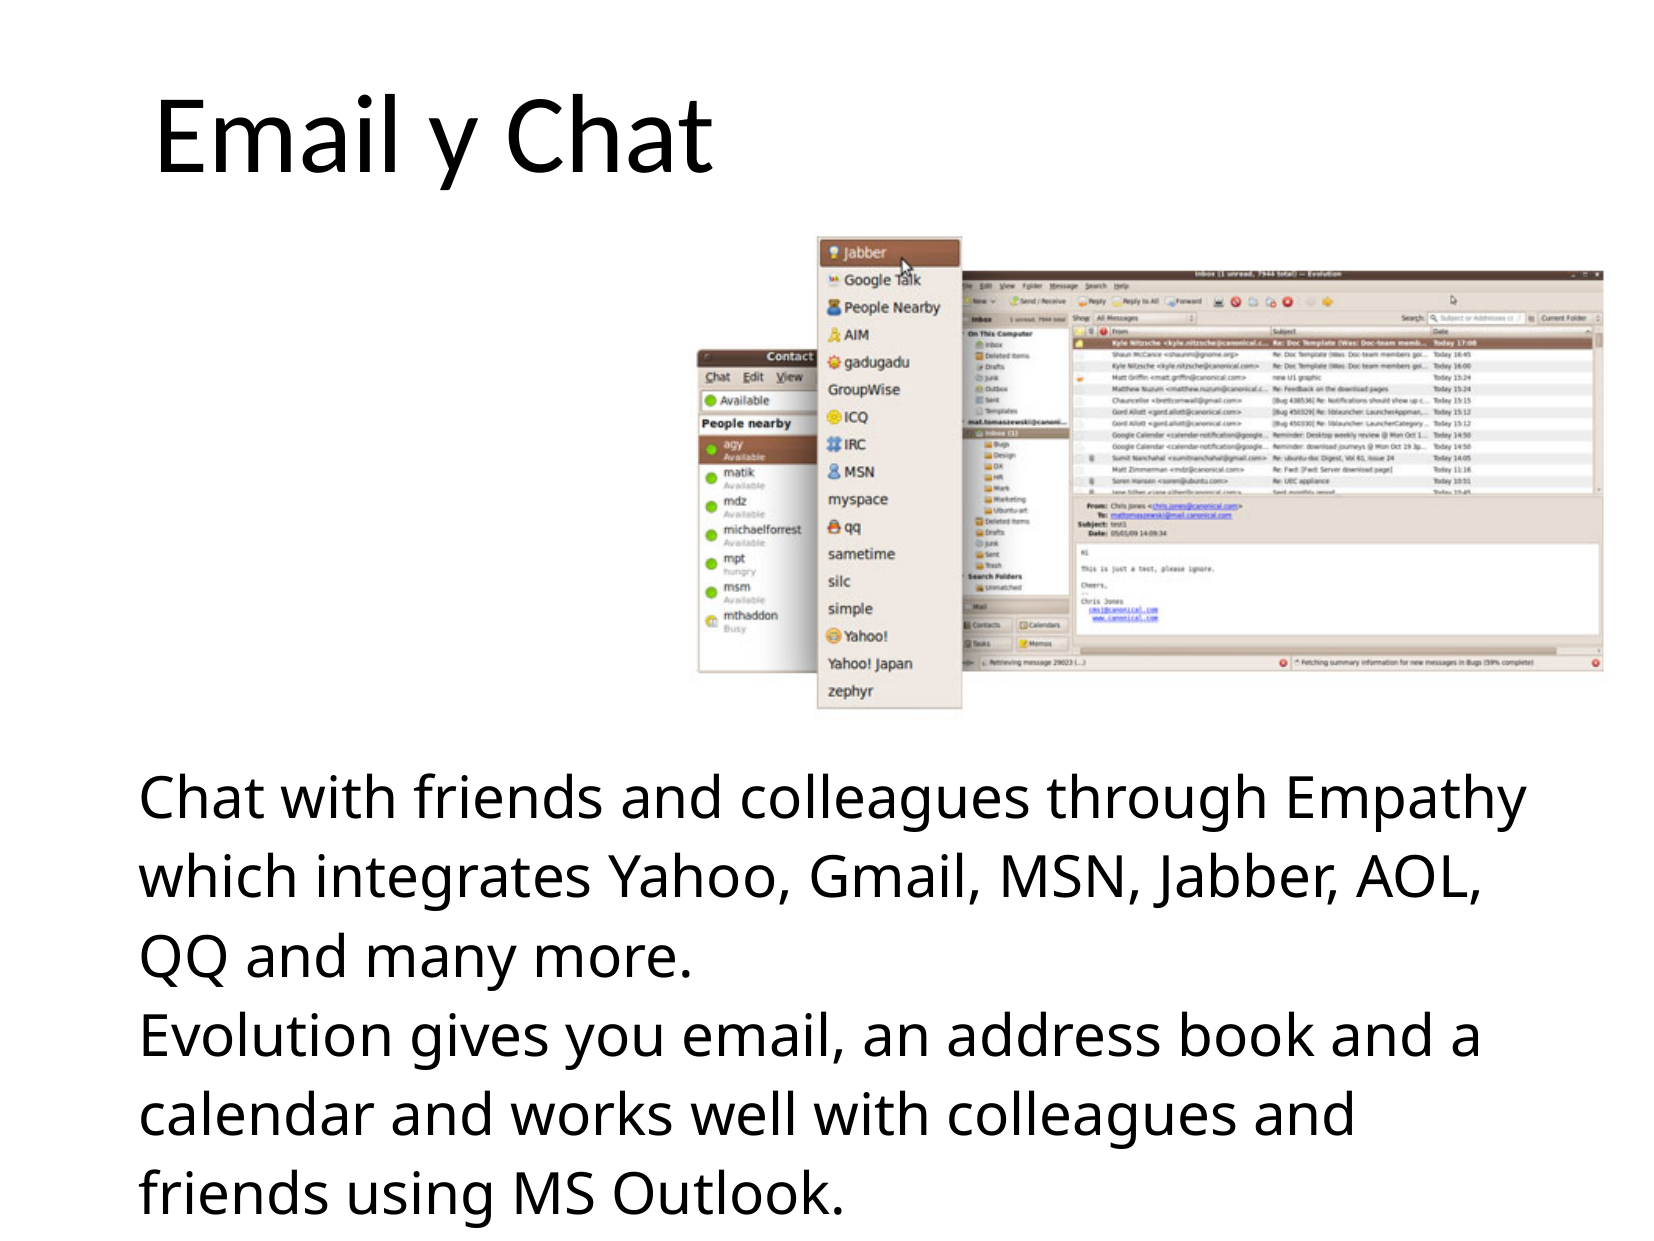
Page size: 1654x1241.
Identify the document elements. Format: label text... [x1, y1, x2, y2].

text_box Chat with friends and colleagues through Empathy which integrates Yahoo, Gmail, MSN, Jabber, AOL, QQ and many more. Evolution gives you email, an address book and a calendar and works well with colleagues and friends using MS Outlook. [124, 748, 1563, 1240]
picture [689, 232, 1610, 725]
text_box Email y Chat [138, 80, 1505, 208]
